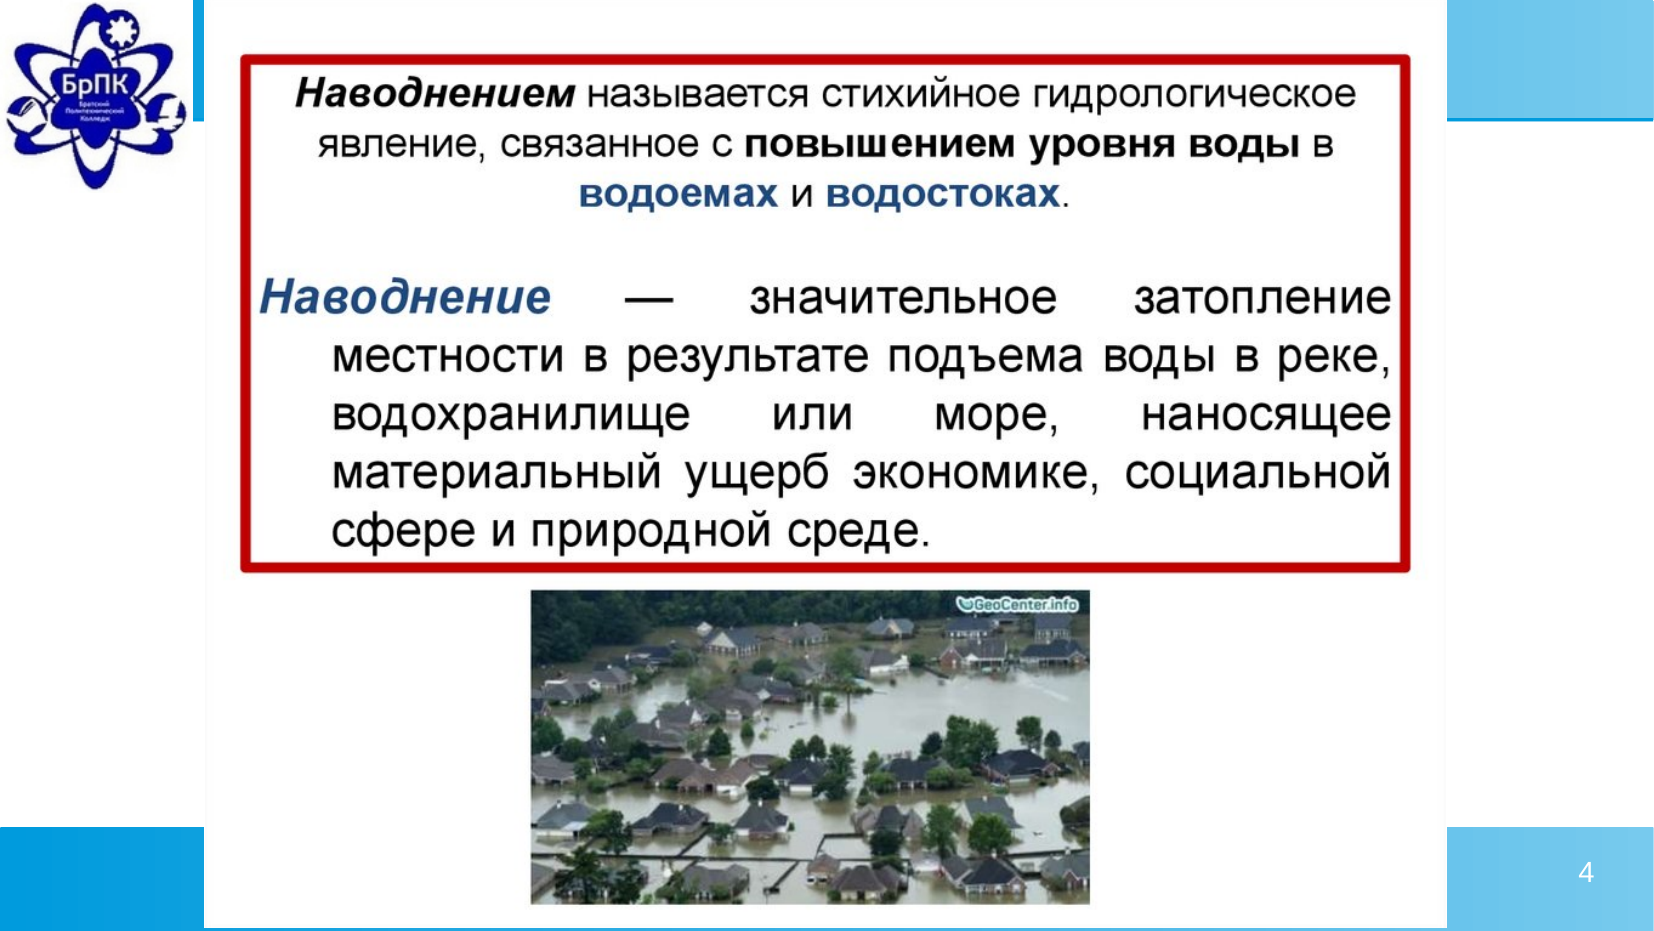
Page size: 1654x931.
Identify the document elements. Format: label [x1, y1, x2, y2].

picture [0, 0, 193, 193]
picture [204, 0, 1447, 928]
